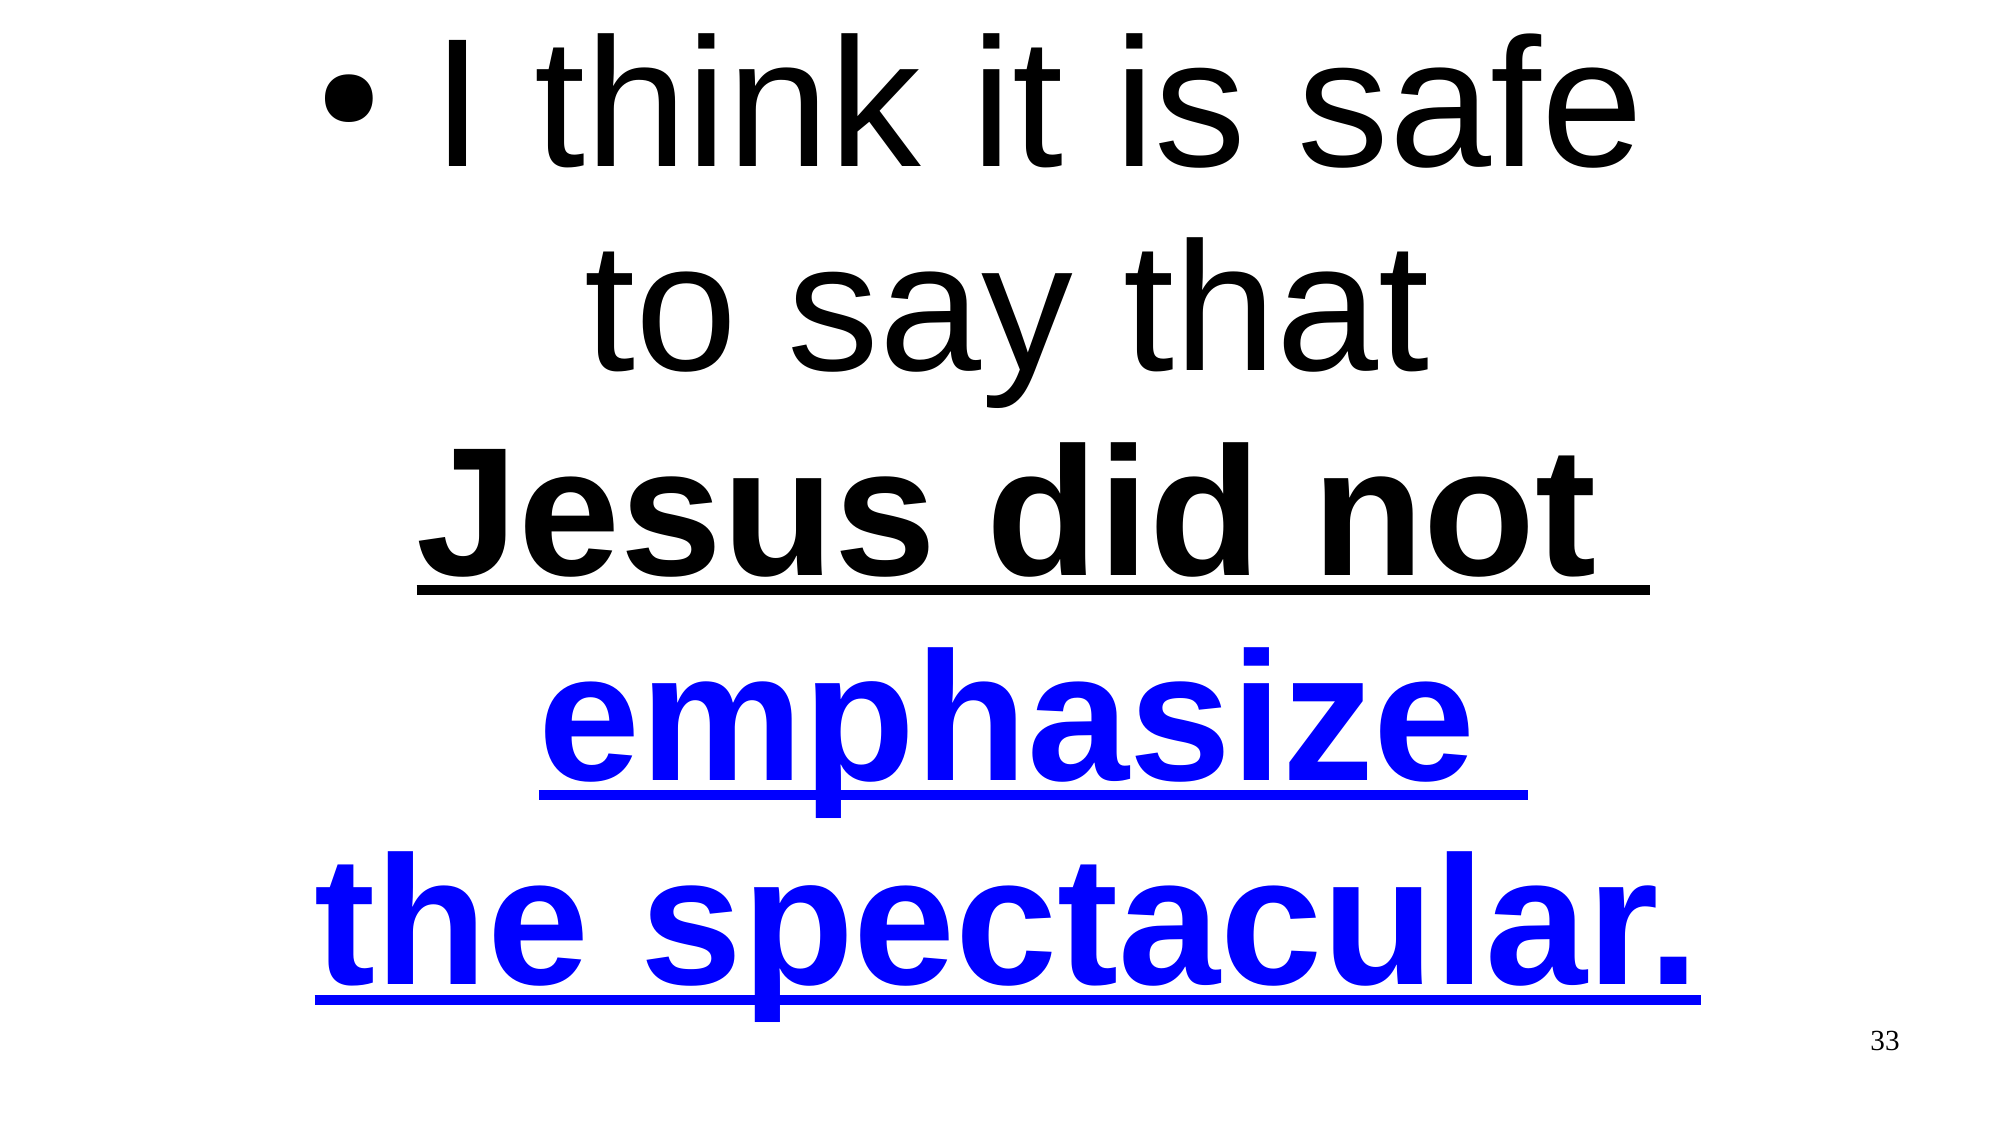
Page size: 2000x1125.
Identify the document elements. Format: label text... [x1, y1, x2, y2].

list I think it is safe to say that Jesus did not emphasize the spectacular. [0, 0, 1996, 1123]
